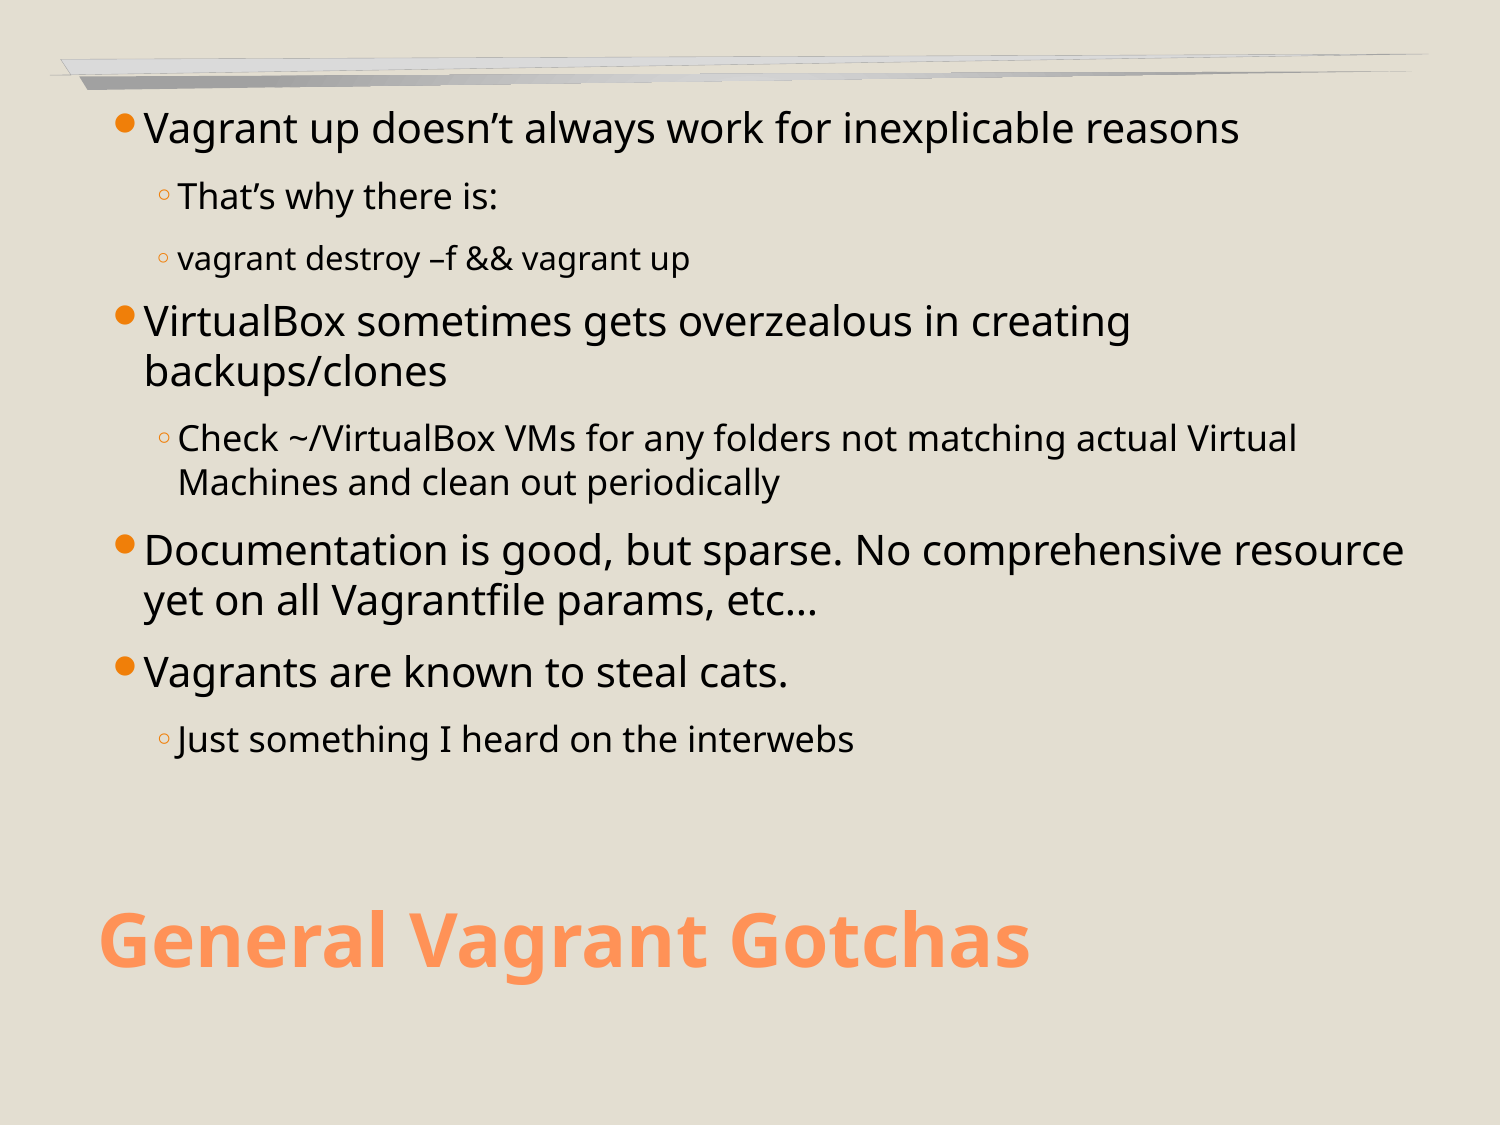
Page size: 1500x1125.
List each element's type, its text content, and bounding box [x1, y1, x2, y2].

title General Vagrant Gotchas [82, 817, 1425, 990]
list Vagrant up doesn’t always work for inexplicable reasons That’s why there is: vagrant destroy –f && vagrant up VirtualBox sometimes gets overzealous in creating backups/clones Check ~/VirtualBox VMs for any folders not matching actual Virtual Machines and clean out periodically Documentation is good, but sparse. No comprehensive resource yet on all Vagrantfile params, etc… Vagrants are known to steal cats. Just something I heard on the interwebs [82, 86, 1425, 774]
